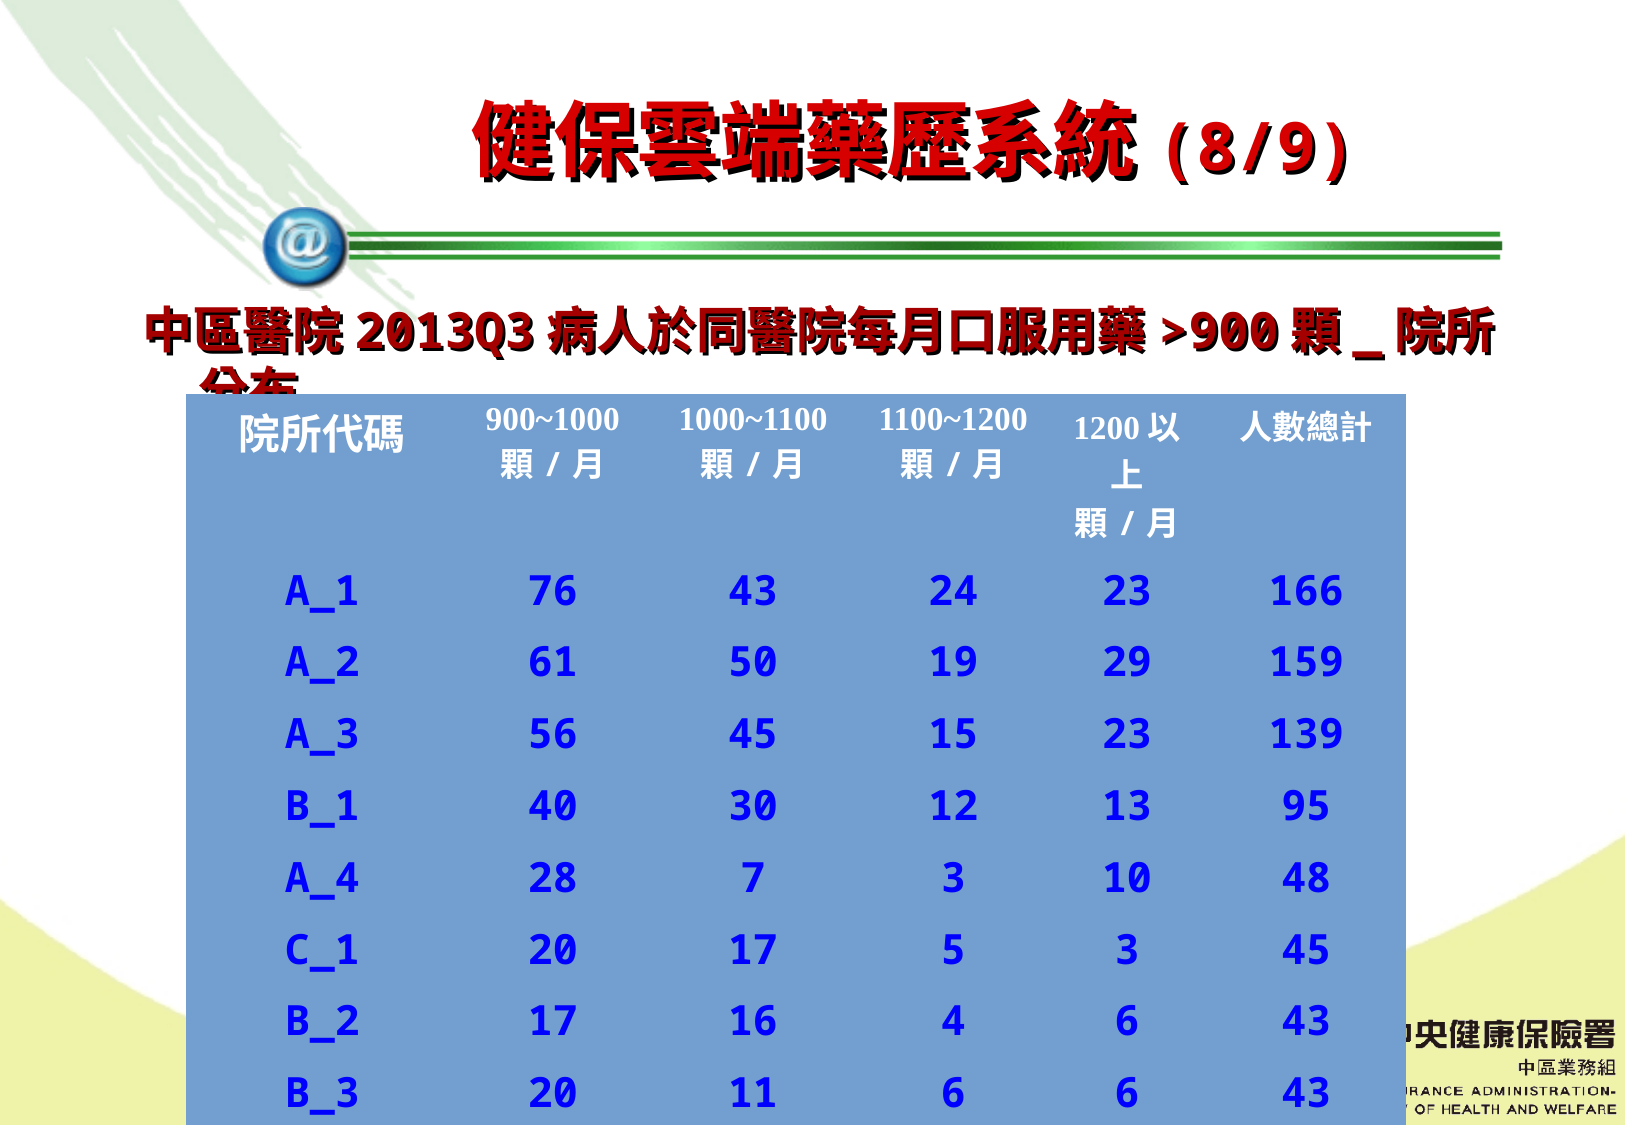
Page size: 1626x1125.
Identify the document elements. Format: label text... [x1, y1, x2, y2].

table_cell 19 [859, 625, 1048, 696]
table_cell 50 [648, 625, 859, 696]
table_header 900~1000 顆/月 [458, 394, 648, 553]
table_cell 24 [859, 553, 1048, 625]
table_cell A_4 [186, 840, 458, 912]
table_cell 4 [859, 984, 1048, 1056]
table_cell 29 [1048, 625, 1206, 696]
table_cell 45 [1206, 912, 1406, 984]
text_box 健保雲端藥歷系統(8/9) [304, 66, 1522, 209]
table_cell 20 [458, 912, 648, 984]
table_cell 56 [458, 696, 648, 768]
table_cell 15 [859, 696, 1048, 768]
table_cell 159 [1206, 625, 1406, 696]
table_cell 139 [1206, 696, 1406, 768]
table_cell B_3 [186, 1056, 458, 1125]
table_cell A_2 [186, 625, 458, 696]
table_cell 166 [1206, 553, 1406, 625]
table_cell 12 [859, 768, 1048, 840]
table_cell 6 [1048, 1056, 1206, 1125]
table_cell 61 [458, 625, 648, 696]
table_cell 30 [648, 768, 859, 840]
table_cell 40 [458, 768, 648, 840]
table_cell 17 [458, 984, 648, 1056]
table_cell 16 [648, 984, 859, 1056]
table_cell 17 [648, 912, 859, 984]
table_header 1100~1200 顆/月 [859, 394, 1048, 553]
table_cell 28 [458, 840, 648, 912]
table_cell B_2 [186, 984, 458, 1056]
table_cell A_3 [186, 696, 458, 768]
table_cell 11 [648, 1056, 859, 1125]
table_cell 23 [1048, 696, 1206, 768]
table_cell 5 [859, 912, 1048, 984]
table_header 院所代碼 [186, 394, 458, 553]
table_cell 6 [1048, 984, 1206, 1056]
table_cell 95 [1206, 768, 1406, 840]
table_cell 3 [1048, 912, 1206, 984]
table_cell 43 [1206, 984, 1406, 1056]
table_cell A_1 [186, 553, 458, 625]
table_cell 43 [1206, 1056, 1406, 1125]
table_cell 43 [648, 553, 859, 625]
table_cell 45 [648, 696, 859, 768]
table_cell 3 [859, 840, 1048, 912]
table_cell 10 [1048, 840, 1206, 912]
table_cell C_1 [186, 912, 458, 984]
table_header 1000~1100 顆/月 [648, 394, 859, 553]
table_cell 7 [648, 840, 859, 912]
table_cell 20 [458, 1056, 648, 1125]
table_cell 13 [1048, 768, 1206, 840]
table_cell 76 [458, 553, 648, 625]
table_header 人數總計 [1206, 394, 1406, 553]
table_header 1200以上 顆/月 [1048, 394, 1206, 553]
table_cell 48 [1206, 840, 1406, 912]
table_cell B_1 [186, 768, 458, 840]
text_box 中區醫院2013Q3病人於同醫院每月口服用藥>900顆_院所分布 [127, 290, 1557, 398]
table_cell 23 [1048, 553, 1206, 625]
table_cell 6 [859, 1056, 1048, 1125]
